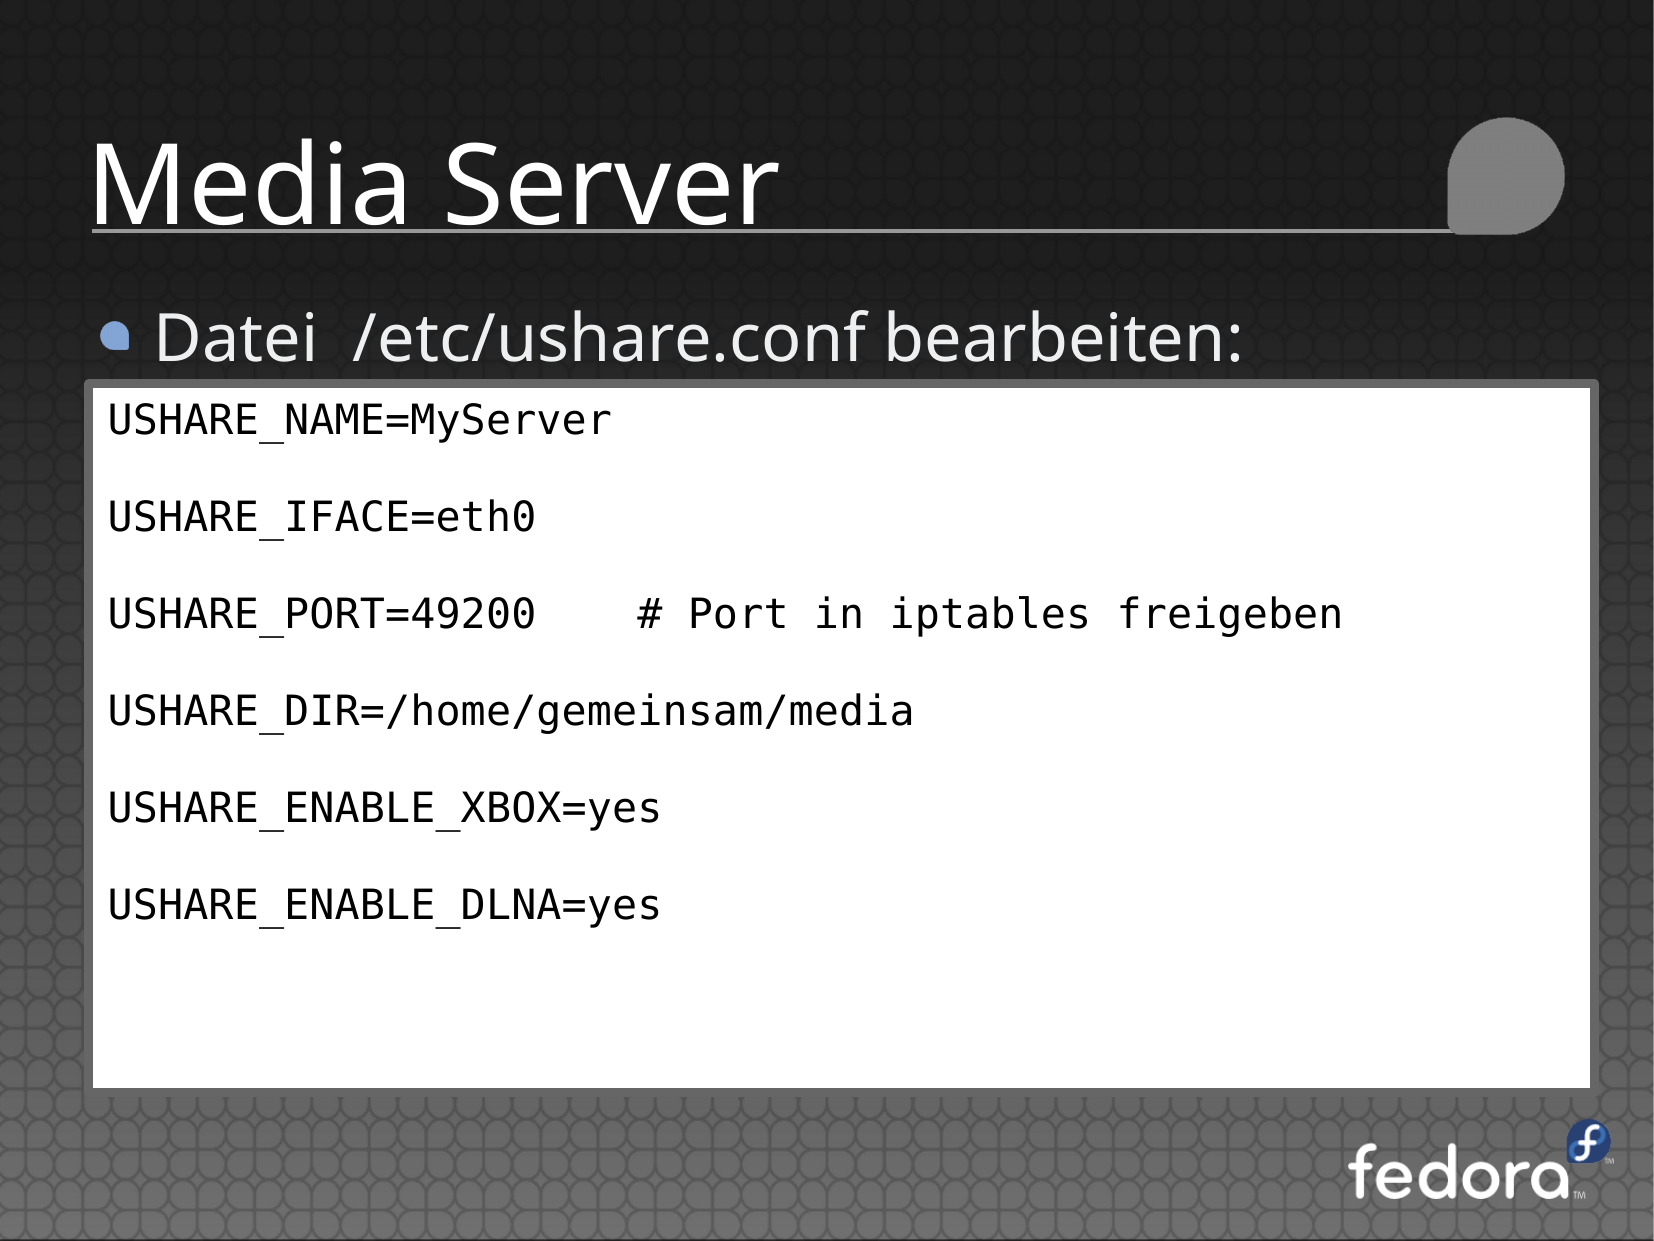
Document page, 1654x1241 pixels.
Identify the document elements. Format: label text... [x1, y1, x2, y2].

list Datei /etc/ushare.conf bearbeiten: [82, 290, 1571, 1109]
title Media Server [86, 112, 1576, 249]
picture [0, 0, 1654, 1241]
text_box USHARE_NAME=MyServer USHARE_IFACE=eth0 USHARE_PORT=49200 # Port in iptables freigeben USHARE_DIR=/home/gemeinsam/media USHARE_ENABLE_XBOX=yes USHARE_ENABLE_DLNA=yes [88, 383, 1595, 1093]
